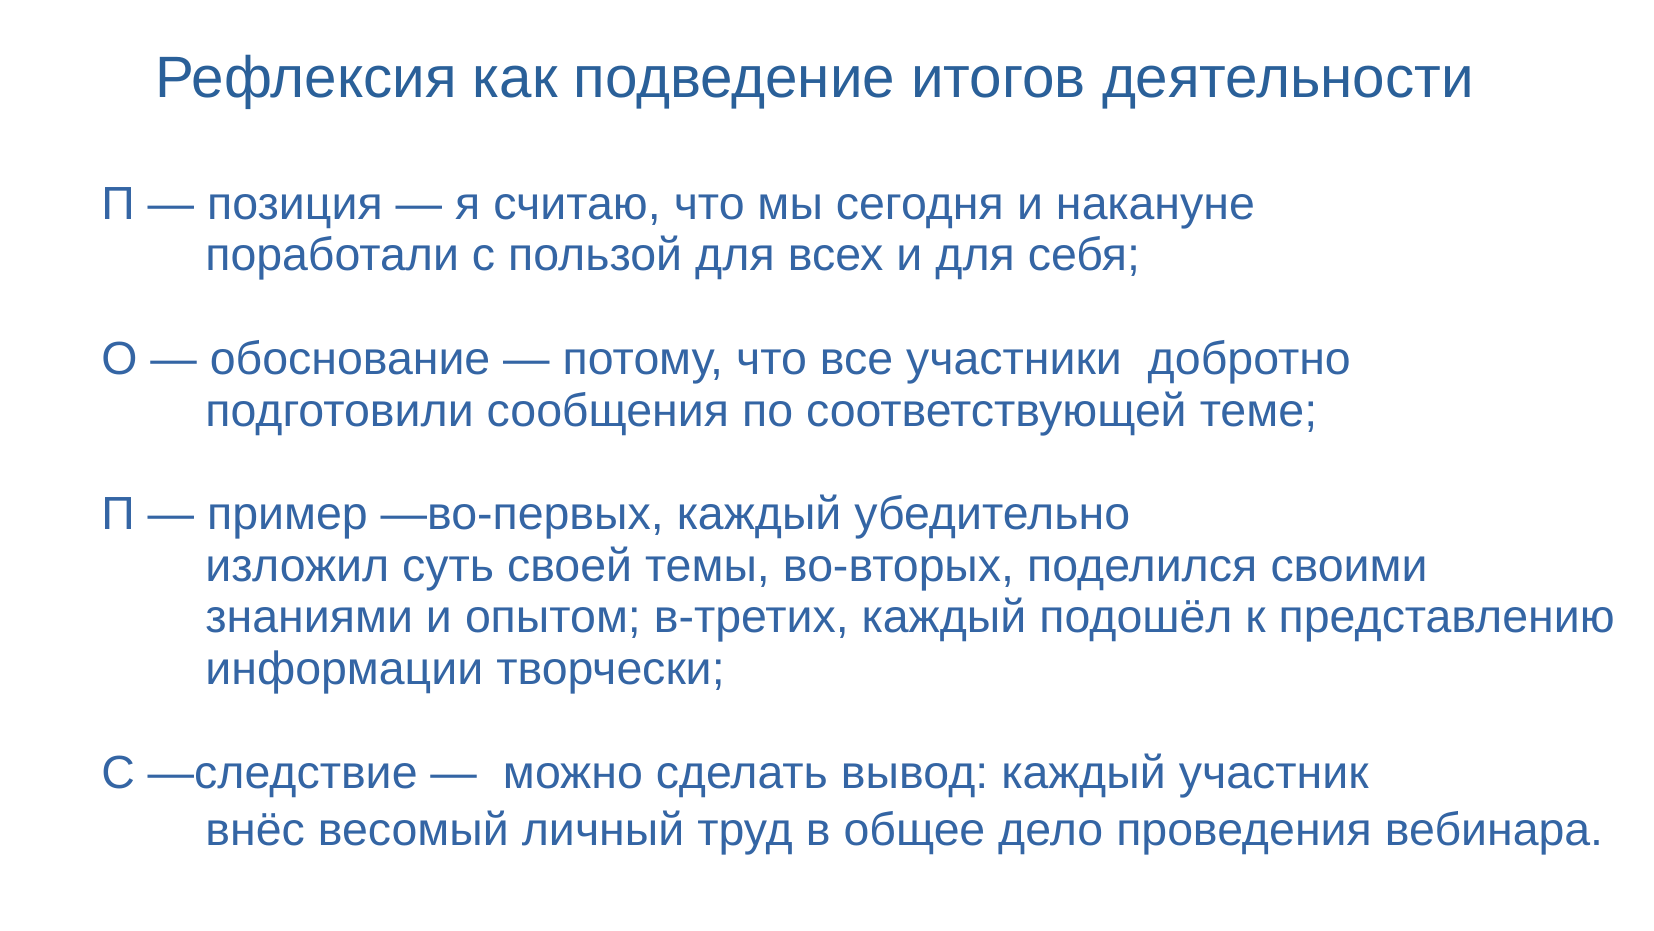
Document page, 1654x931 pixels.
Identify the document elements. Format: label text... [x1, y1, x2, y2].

list П — позиция — я считаю, что мы сегодня и накануне поработали с пользой для всех и для себя; О — обоснование — потому, что все участники добротно подготовили сообщения по соответствующей теме; П — пример —во-первых, каждый убедительно изложил суть своей темы, во-вторых, поделился своими знаниями и опытом; в-третих, каждый подошёл к представлению информации творчески; С —следствие — можно сделать вывод: каждый участник внёс весомый личный труд в общее дело проведения вебинара. [35, 177, 1630, 886]
title Рефлексия как подведение итогов деятельности [70, 0, 1560, 156]
